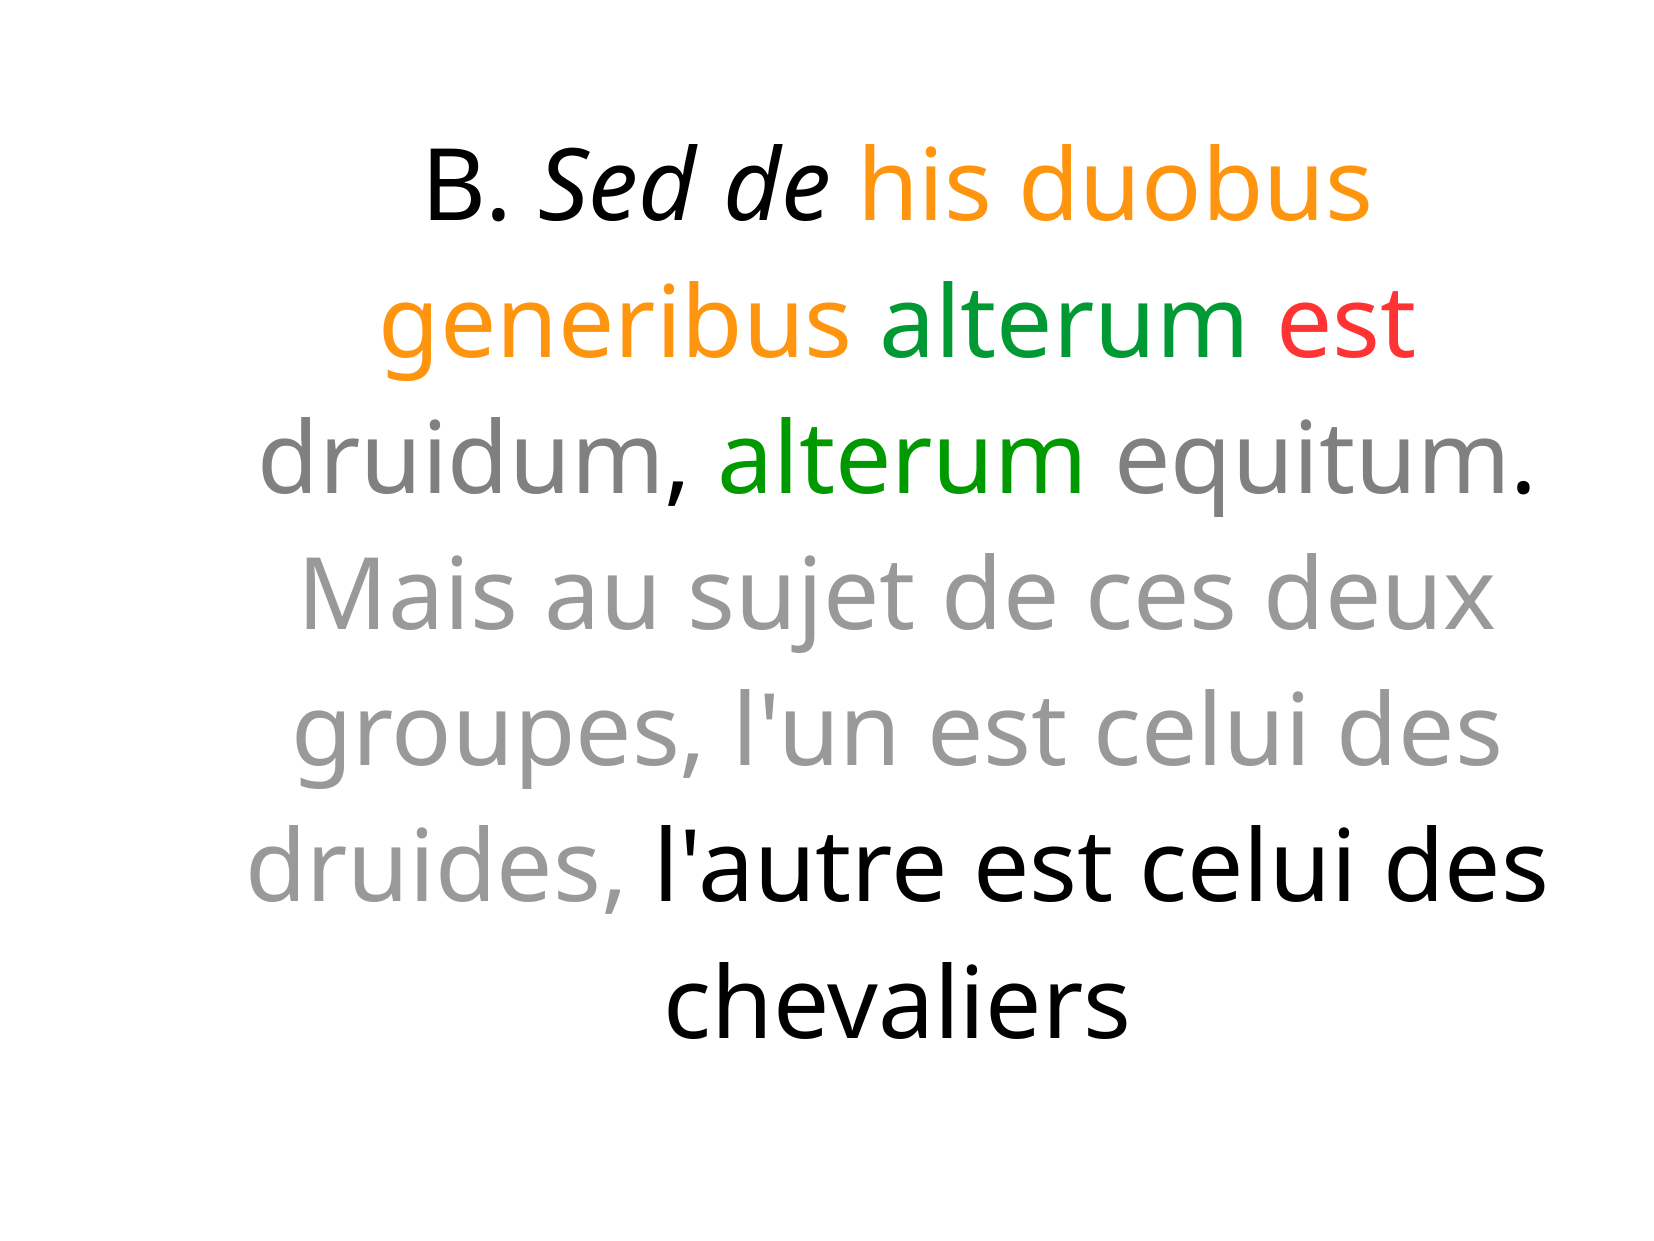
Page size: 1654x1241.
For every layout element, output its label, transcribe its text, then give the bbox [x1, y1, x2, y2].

subtitle B. Sed de his duobus generibus alterum est druidum, alterum equitum. Mais au sujet de ces deux groupes, l'un est celui des druides, l'autre est celui des chevaliers [82, 104, 1571, 1077]
